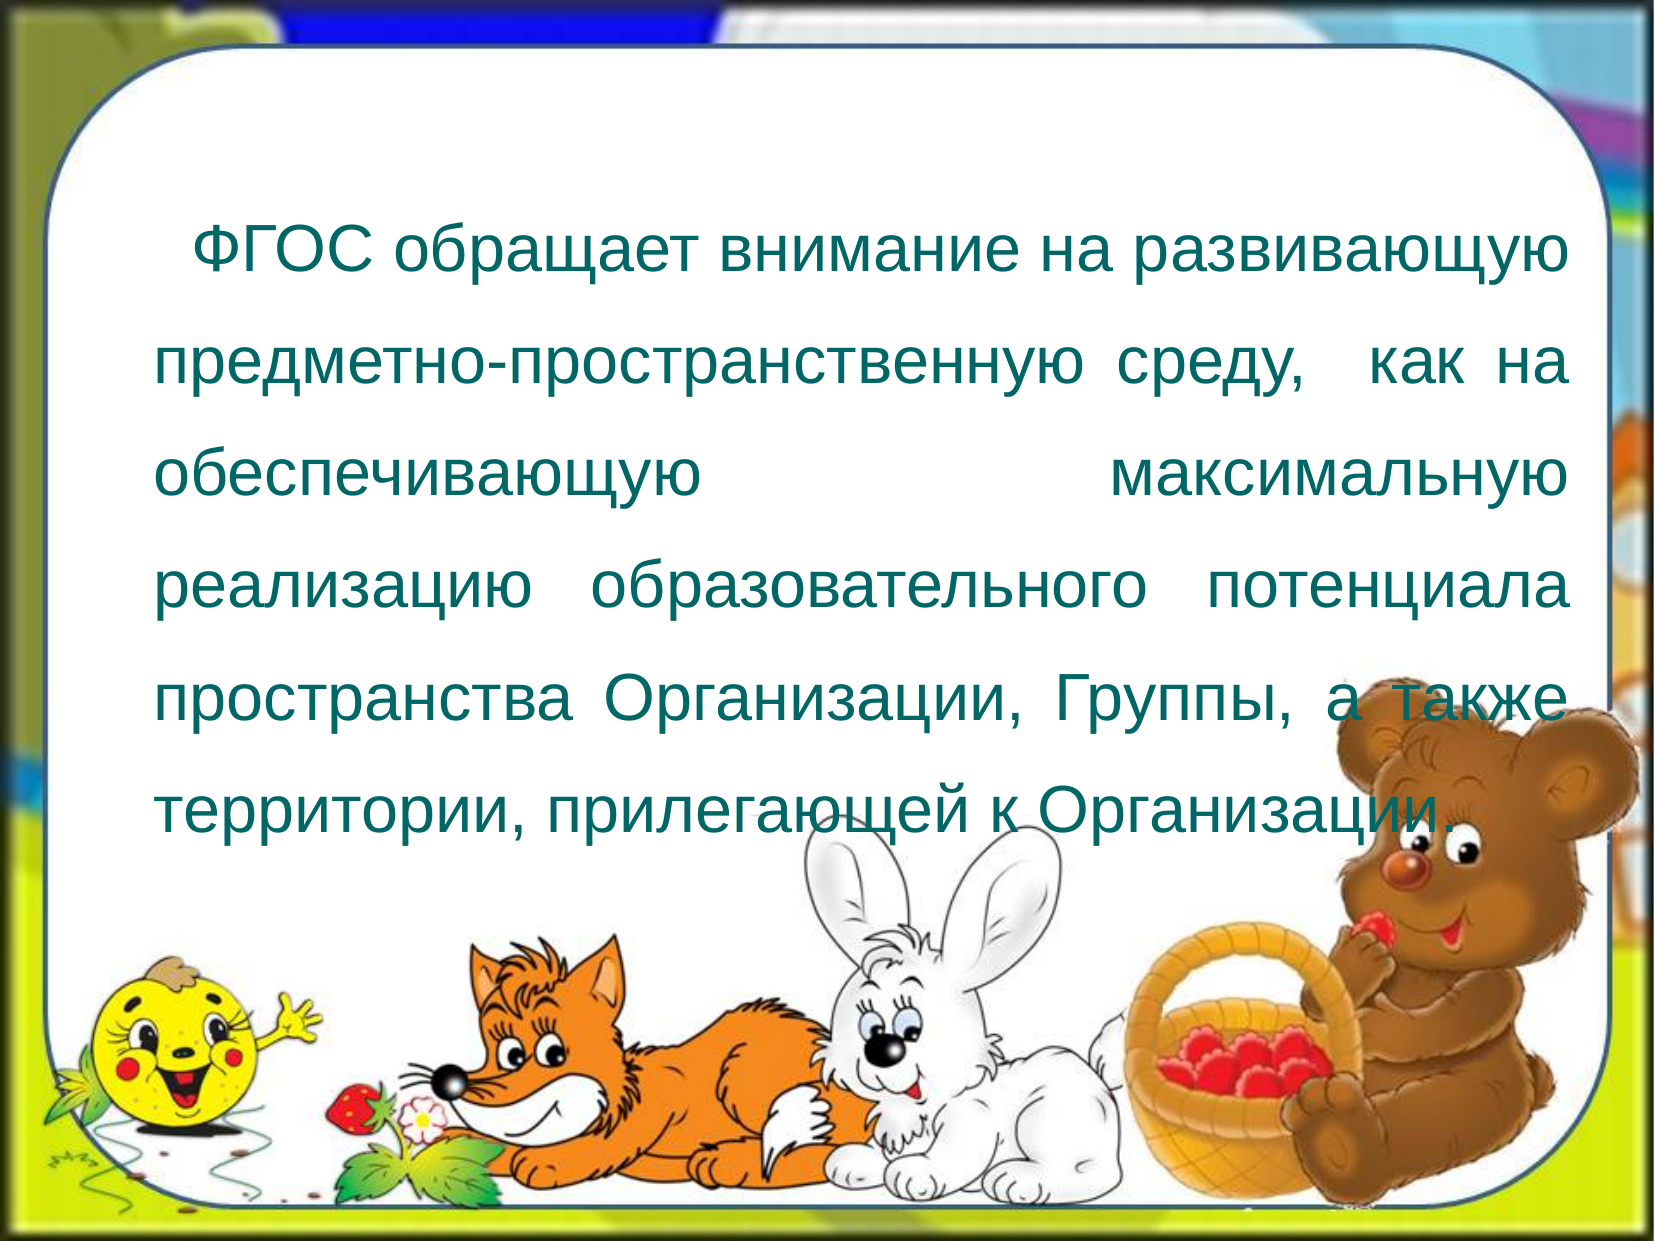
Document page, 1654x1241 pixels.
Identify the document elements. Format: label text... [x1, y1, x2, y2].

picture [0, 0, 1654, 1241]
list ФГОС обращает внимание на развивающую предметно-пространственную среду, как на обеспечивающую максимальную реализацию образовательного потенциала пространства Организации, Группы, а также территории, прилегающей к Организации. [82, 173, 1571, 993]
